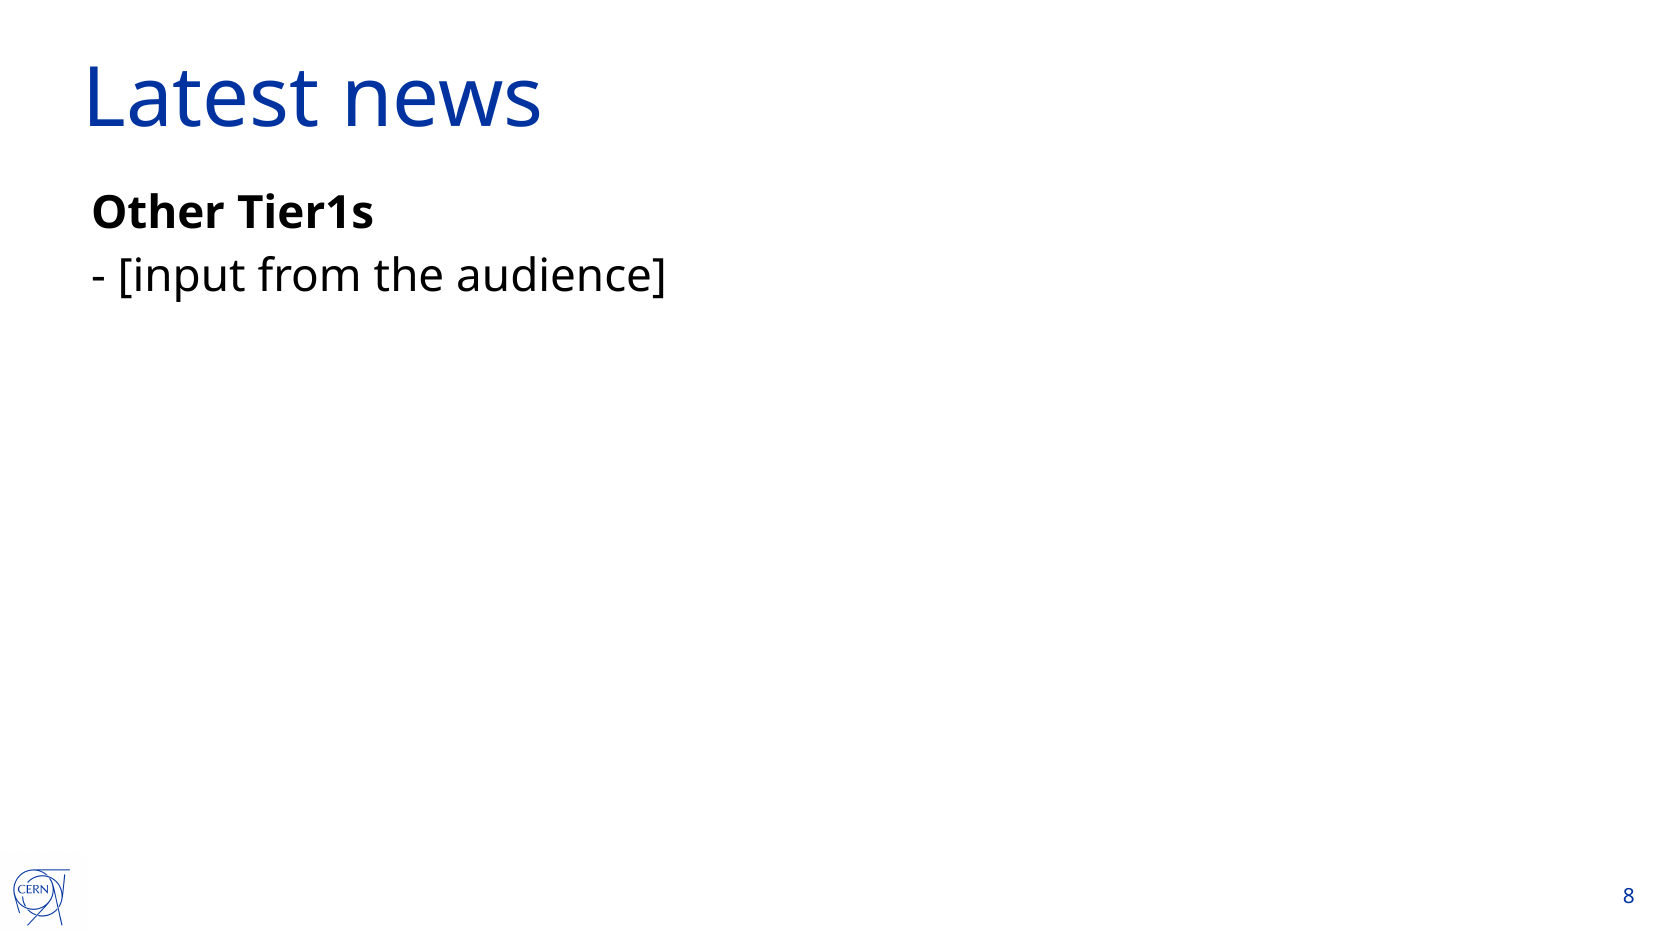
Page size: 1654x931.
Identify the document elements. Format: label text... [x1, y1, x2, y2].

title Latest news [82, 37, 1571, 193]
text_box Other Tier1s - [input from the audience] [76, 172, 1601, 931]
picture [0, 850, 76, 931]
